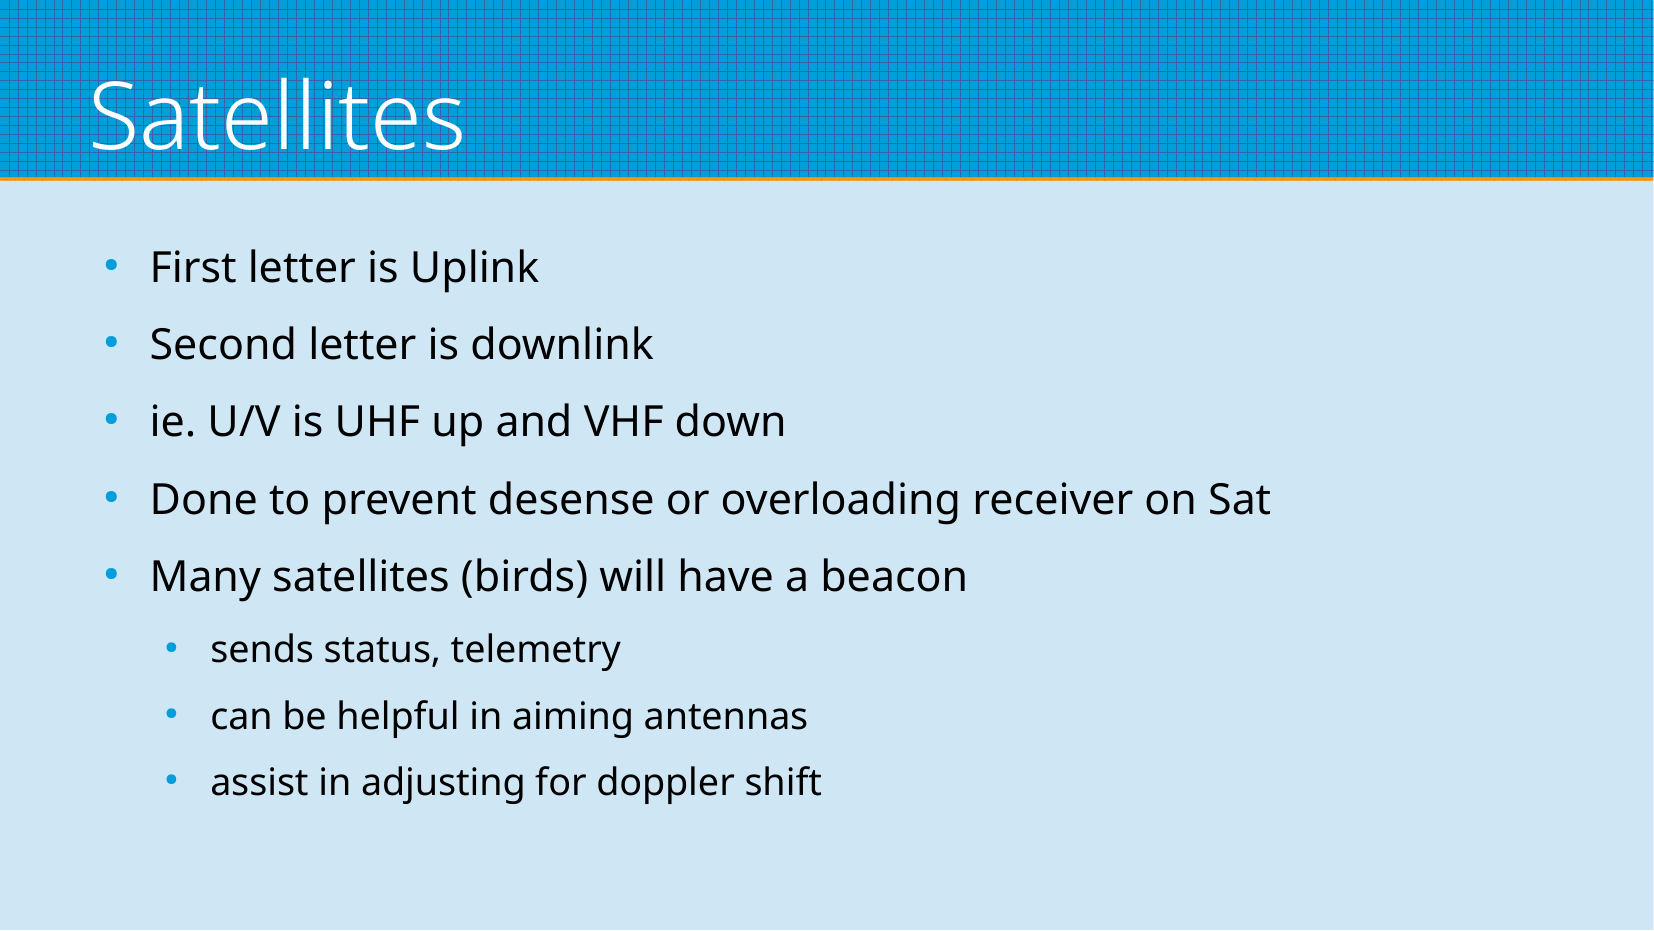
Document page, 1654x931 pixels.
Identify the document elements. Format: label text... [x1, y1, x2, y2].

list First letter is Uplink Second letter is downlink ie. U/V is UHF up and VHF down Done to prevent desense or overloading receiver on Sat Many satellites (birds) will have a beacon sends status, telemetry can be helpful in aiming antennas assist in adjusting for doppler shift [88, 236, 1565, 813]
title Satellites [88, 14, 1565, 178]
